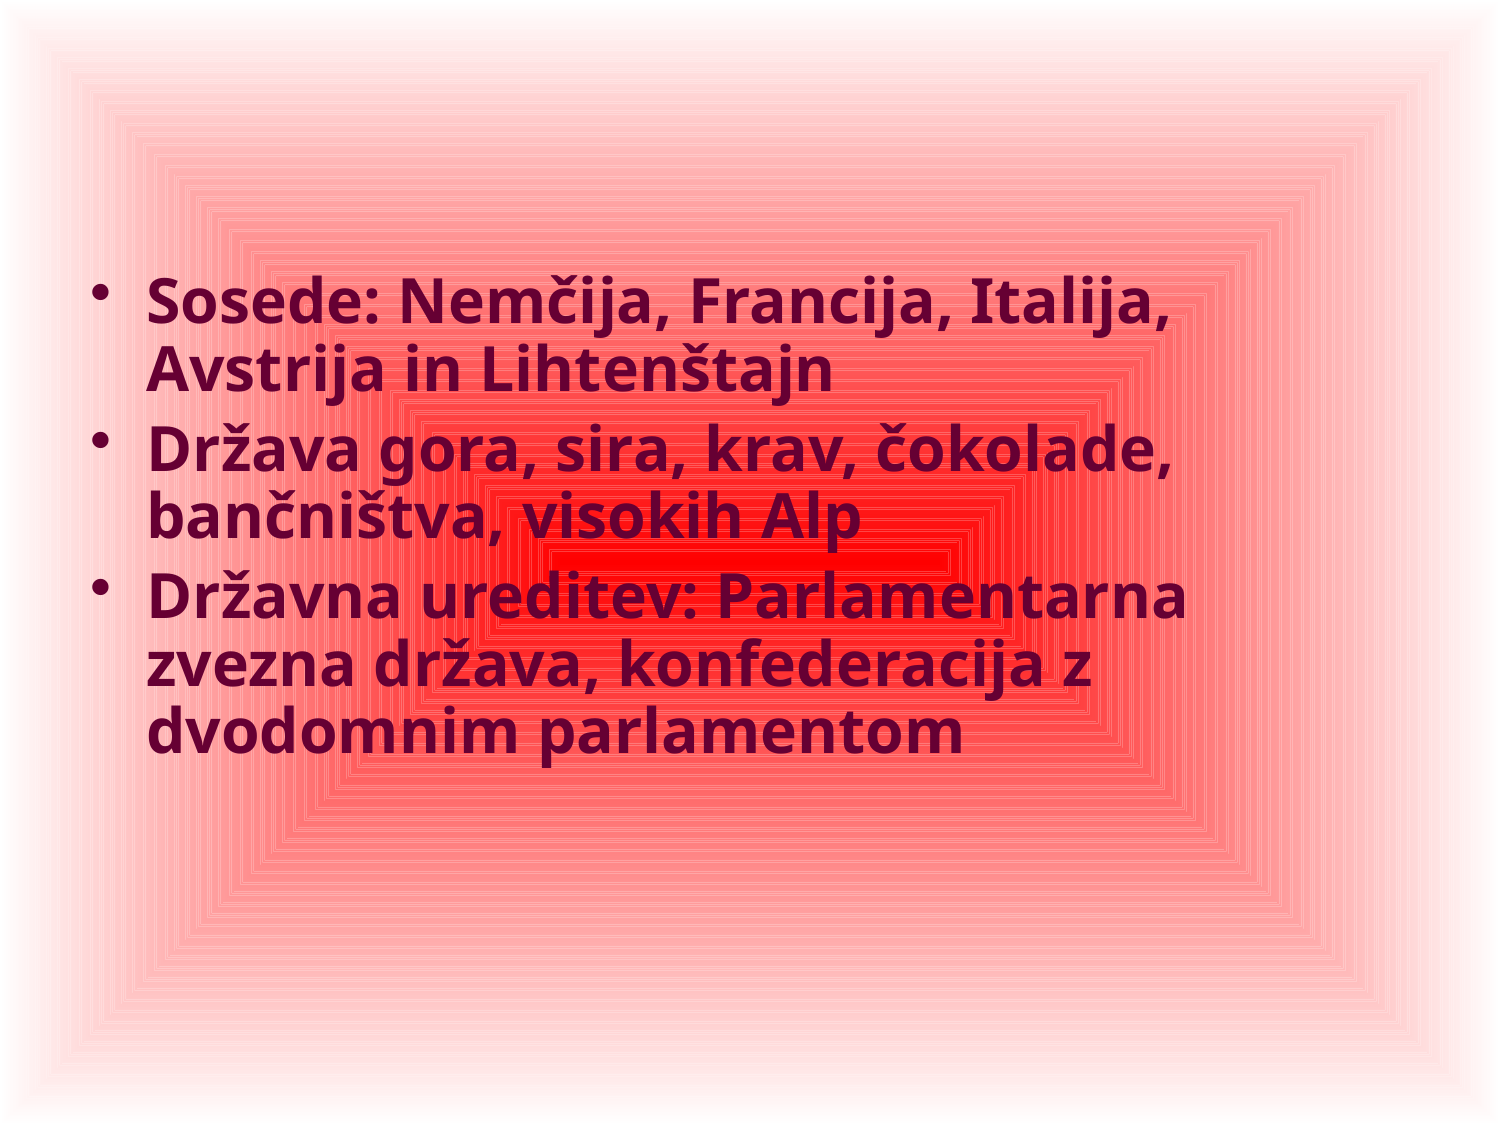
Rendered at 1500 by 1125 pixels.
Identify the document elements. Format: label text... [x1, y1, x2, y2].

list Sosede: Nemčija, Francija, Italija, Avstrija in Lihtenštajn Država gora, sira, krav, čokolade, bančništva, visokih Alp Državna ureditev: Parlamentarna zvezna država, konfederacija z dvodomnim parlamentom [75, 262, 1425, 1005]
